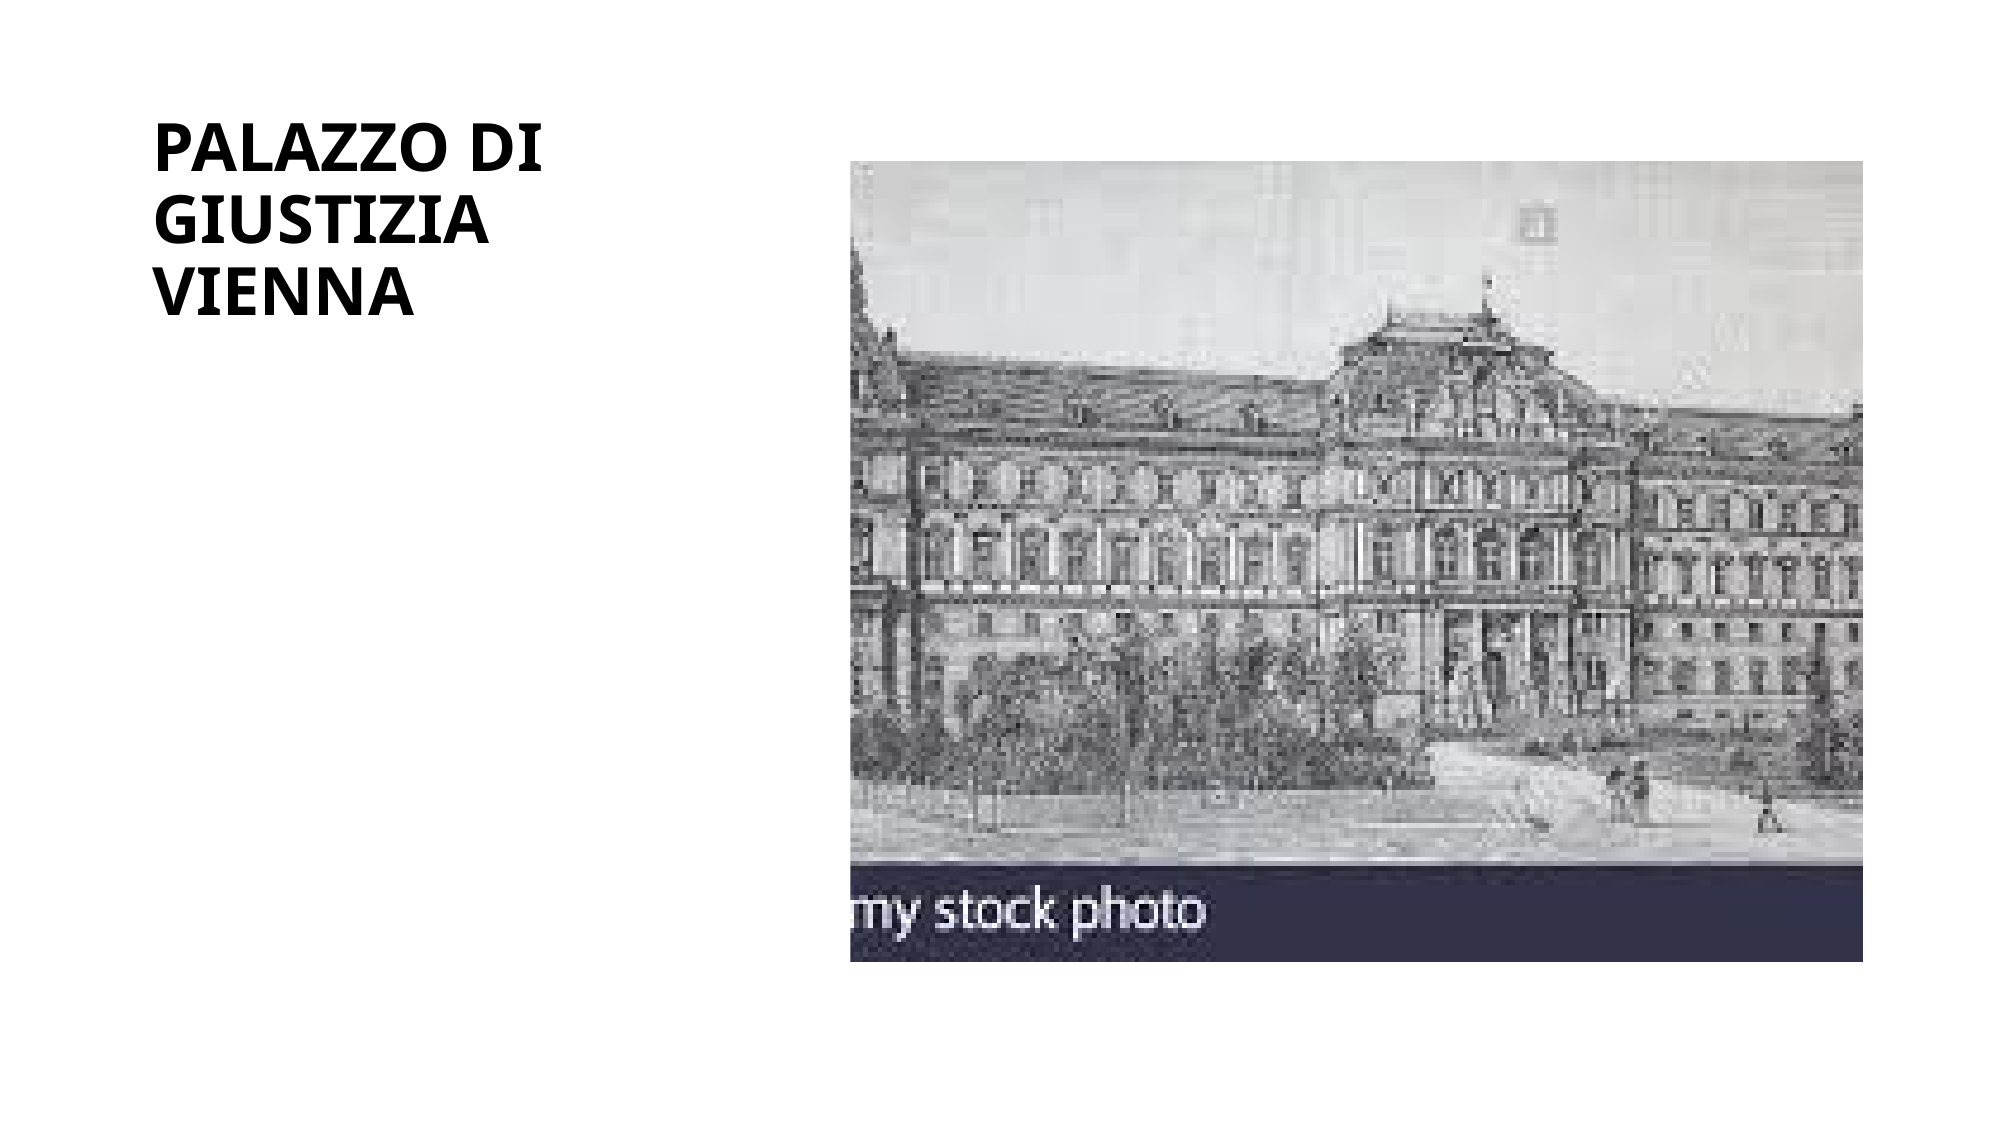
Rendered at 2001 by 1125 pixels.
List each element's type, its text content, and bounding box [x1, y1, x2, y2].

title PALAZZO DI GIUSTIZIA VIENNA [137, 75, 783, 338]
picture [850, 161, 1863, 962]
